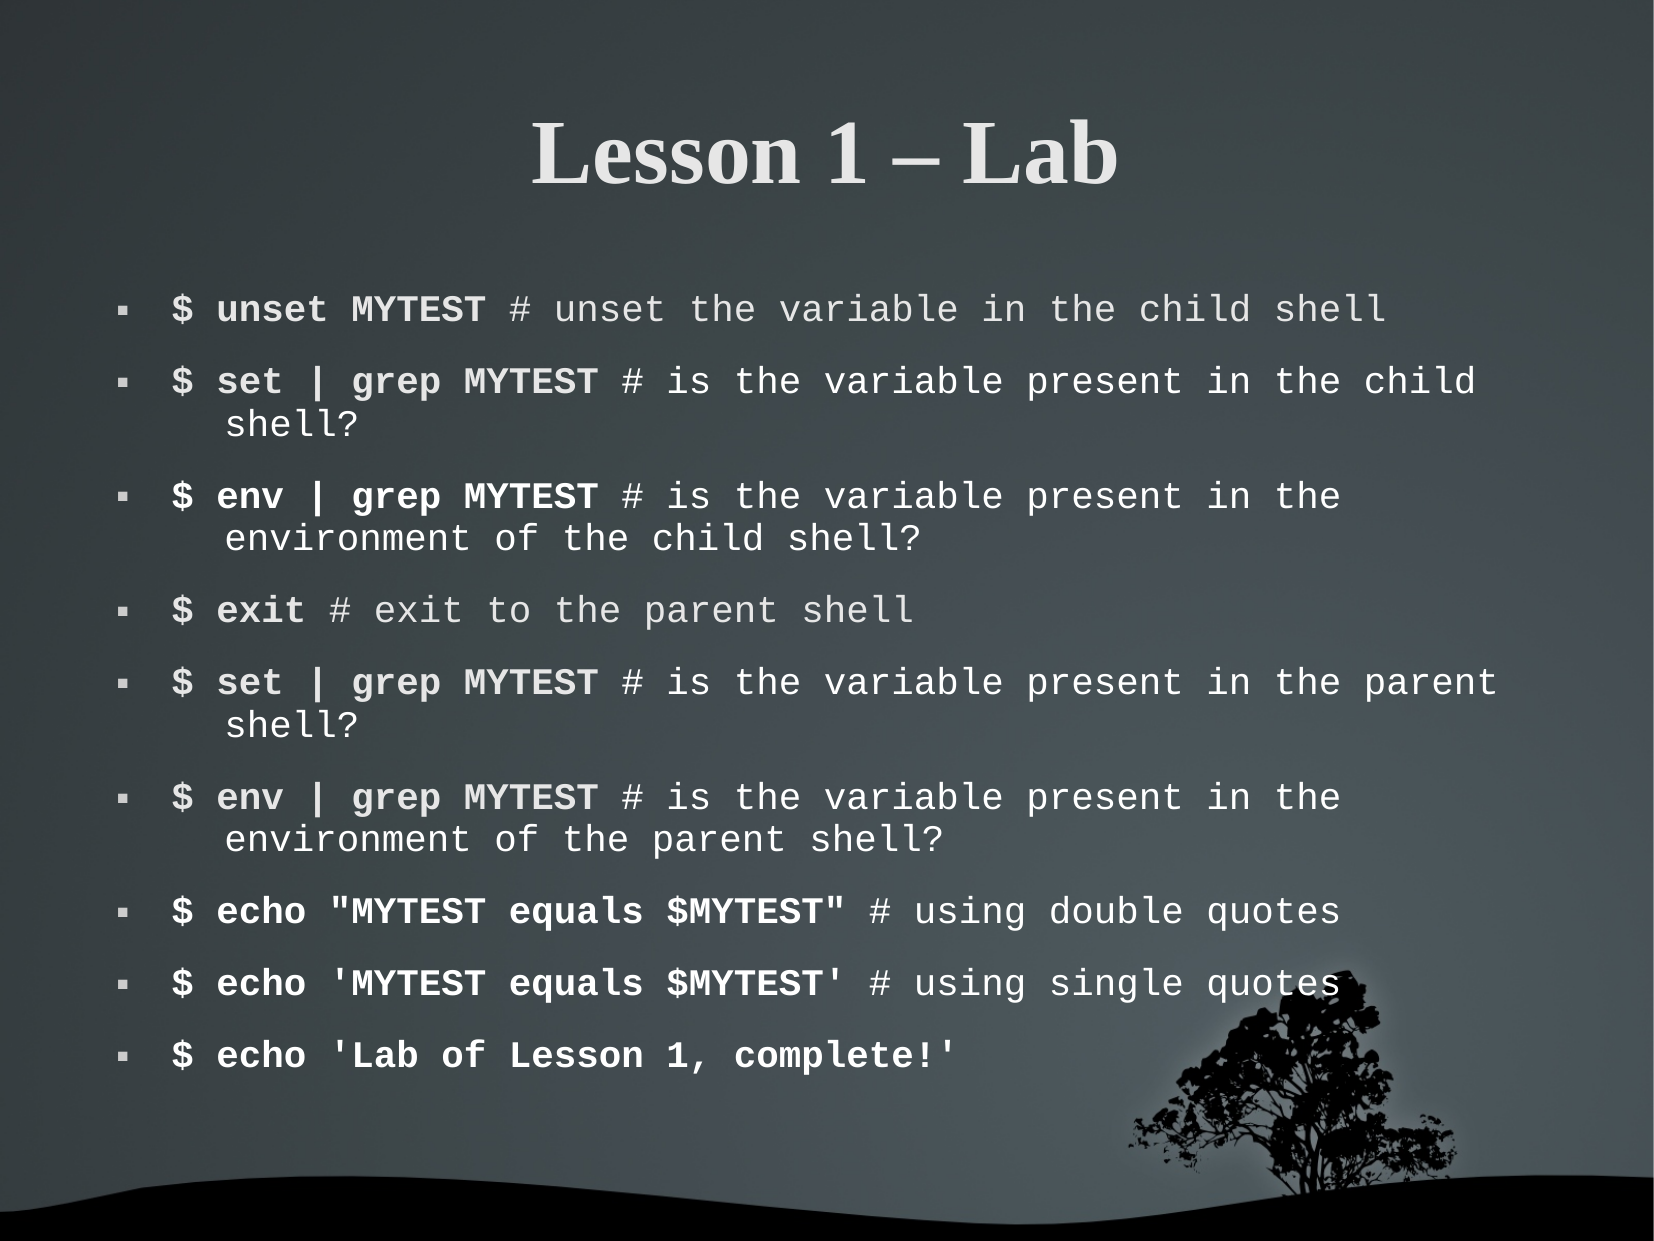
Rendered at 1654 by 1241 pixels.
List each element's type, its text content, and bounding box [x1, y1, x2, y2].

list $ unset MYTEST # unset the variable in the child shell $ set | grep MYTEST # is the variable present in the child shell? $ env | grep MYTEST # is the variable present in the environment of the child shell? $ exit # exit to the parent shell $ set | grep MYTEST # is the variable present in the parent shell? $ env | grep MYTEST # is the variable present in the environment of the parent shell? $ echo "MYTEST equals $MYTEST" # using double quotes $ echo 'MYTEST equals $MYTEST' # using single quotes $ echo 'Lab of Lesson 1, complete!' [82, 290, 1571, 1109]
picture [0, 0, 1654, 1241]
title Lesson 1 – Lab [82, 49, 1571, 257]
